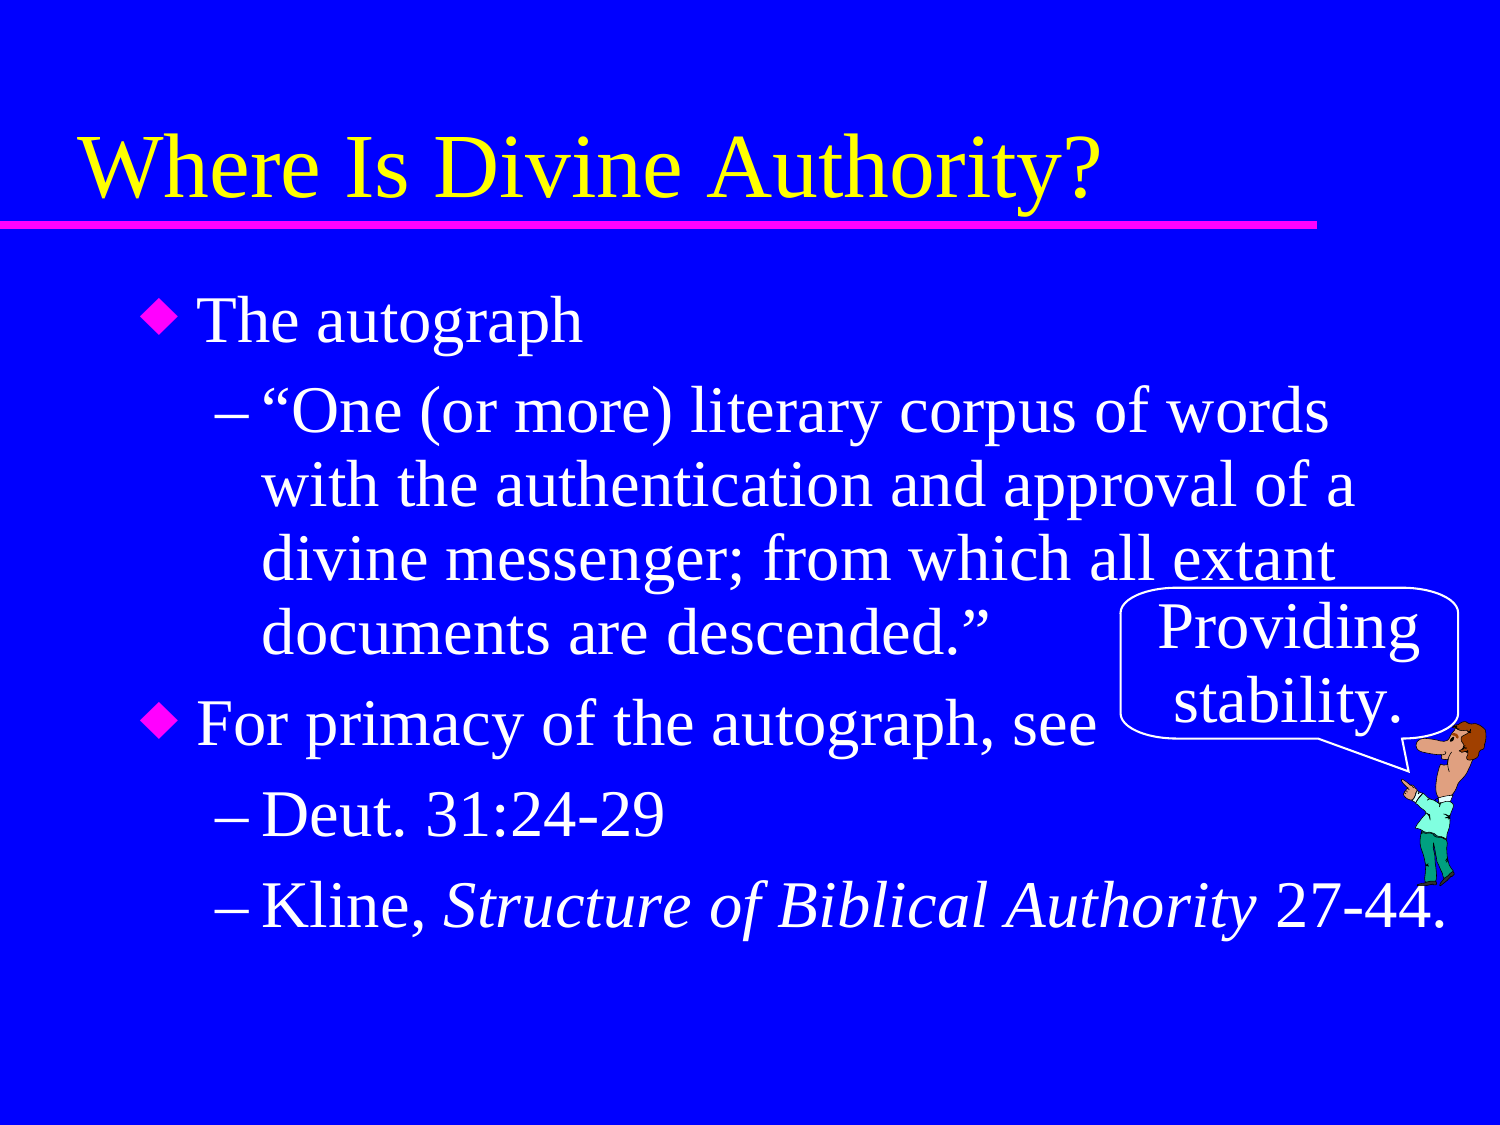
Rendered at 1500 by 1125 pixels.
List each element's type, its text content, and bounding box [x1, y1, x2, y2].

title Where Is Divine Authority? [62, 43, 1338, 225]
text_box Providing stability. [1120, 587, 1459, 772]
list The autograph “One (or more) literary corpus of words with the authentication and approval of a divine messenger; from which all extant documents are descended.” For primacy of the autograph, see Deut. 31:24-29 Kline, Structure of Biblical Authority 27-44. [125, 275, 1476, 951]
chart [1400, 721, 1487, 887]
